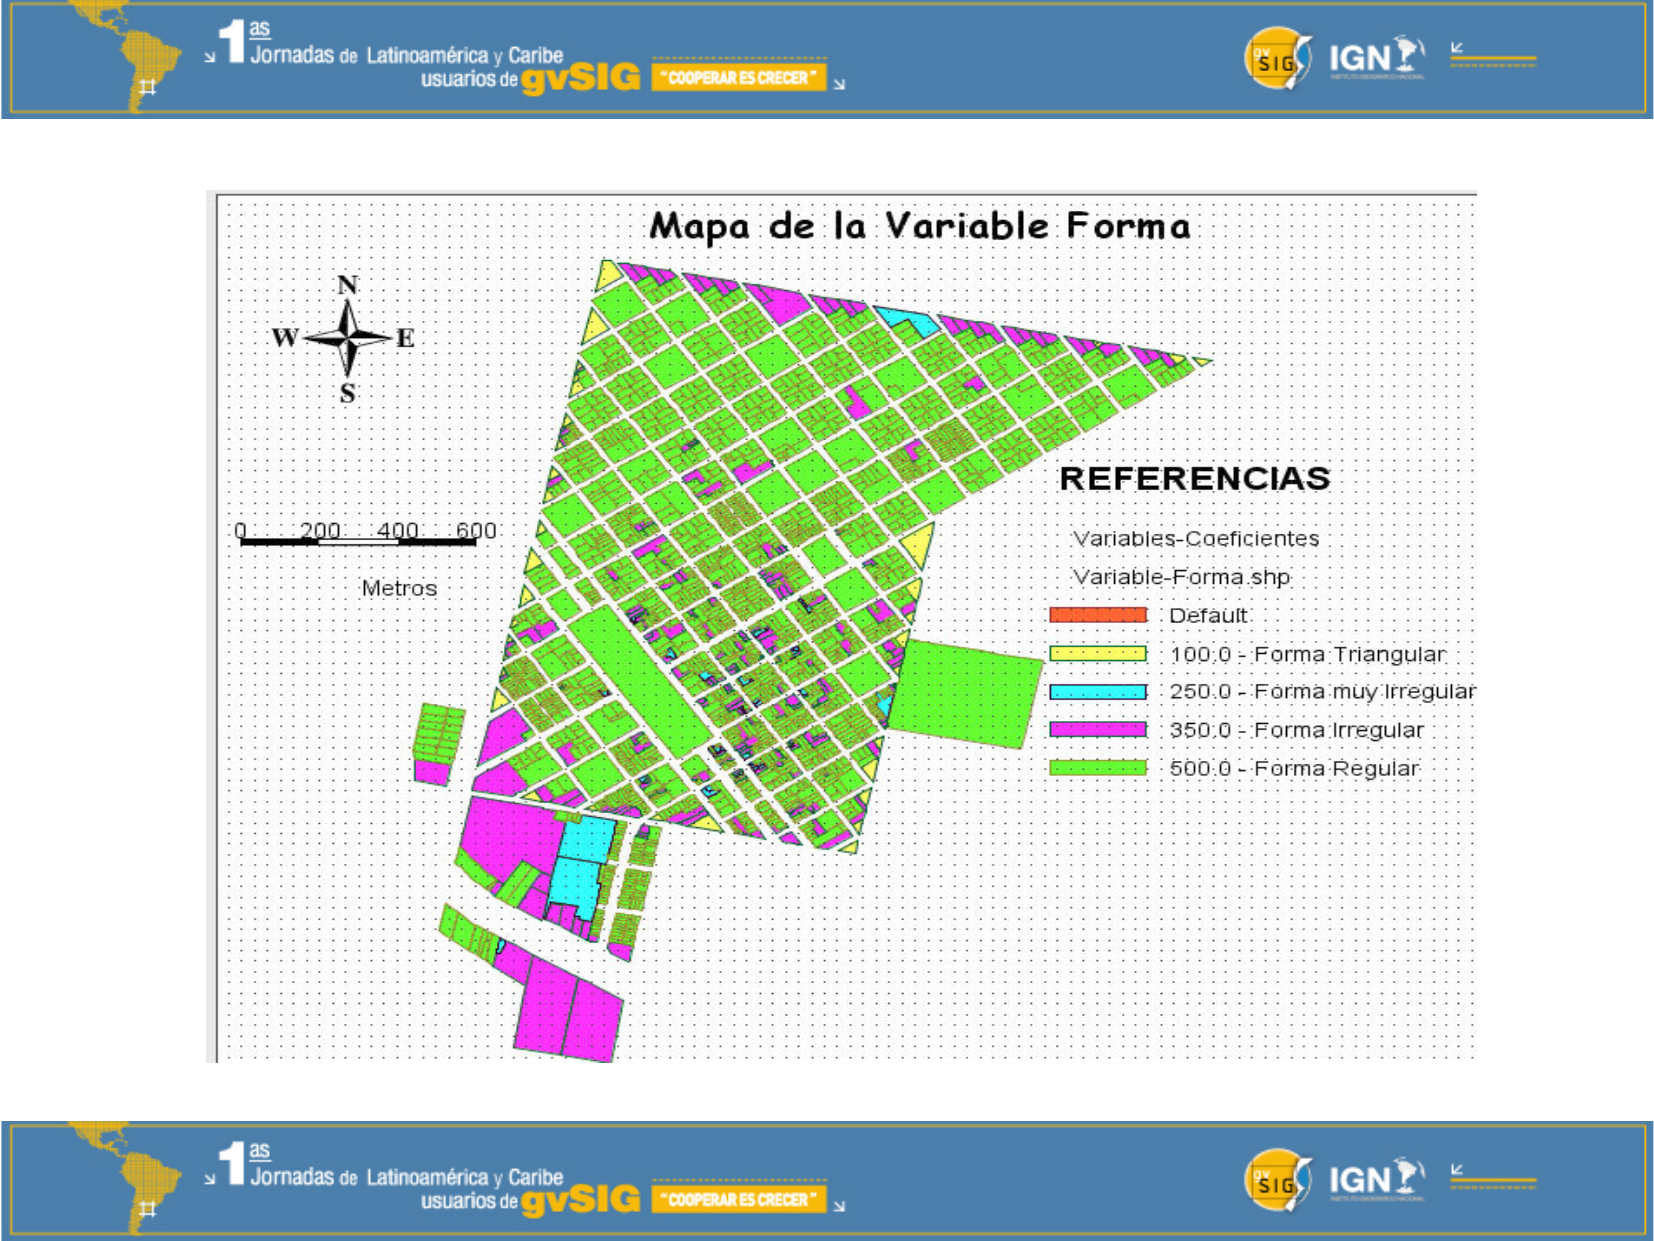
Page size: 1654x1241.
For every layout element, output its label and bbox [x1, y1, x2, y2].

picture [0, 0, 1654, 119]
picture [0, 1121, 1654, 1241]
picture [206, 190, 1477, 1063]
